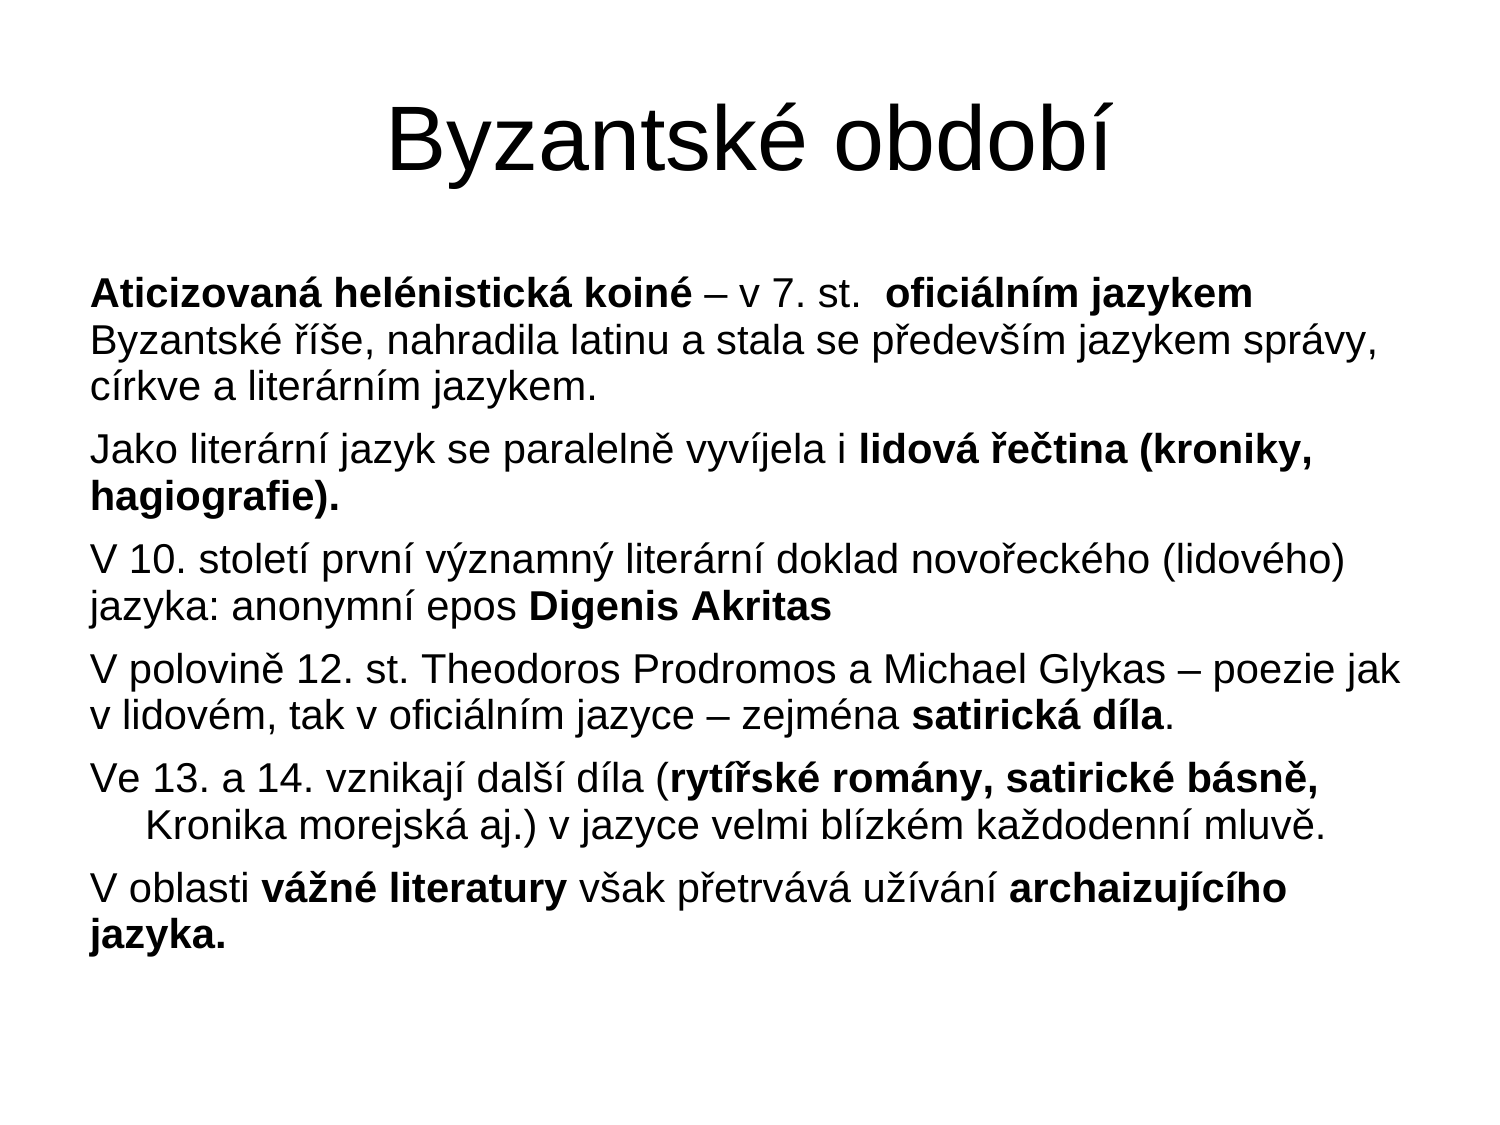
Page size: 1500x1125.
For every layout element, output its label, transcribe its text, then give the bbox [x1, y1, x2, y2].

title Byzantské období [75, 20, 1426, 257]
list Aticizovaná helénistická koiné – v 7. st. oficiálním jazykem Byzantské říše, nahradila latinu a stala se především jazykem správy, církve a literárním jazykem. Jako literární jazyk se paralelně vyvíjela i lidová řečtina (kroniky, hagiografie). V 10. století první významný literární doklad novořeckého (lidového) jazyka: anonymní epos Digenis Akritas V polovině 12. st. Theodoros Prodromos a Michael Glykas – poezie jak v lidovém, tak v oficiálním jazyce – zejména satirická díla. Ve 13. a 14. vznikají další díla (rytířské romány, satirické básně, Kronika morejská aj.) v jazyce velmi blízkém každodenní mluvě. V oblasti vážné literatury však přetrvává užívání archaizujícího jazyka. [75, 262, 1426, 1012]
